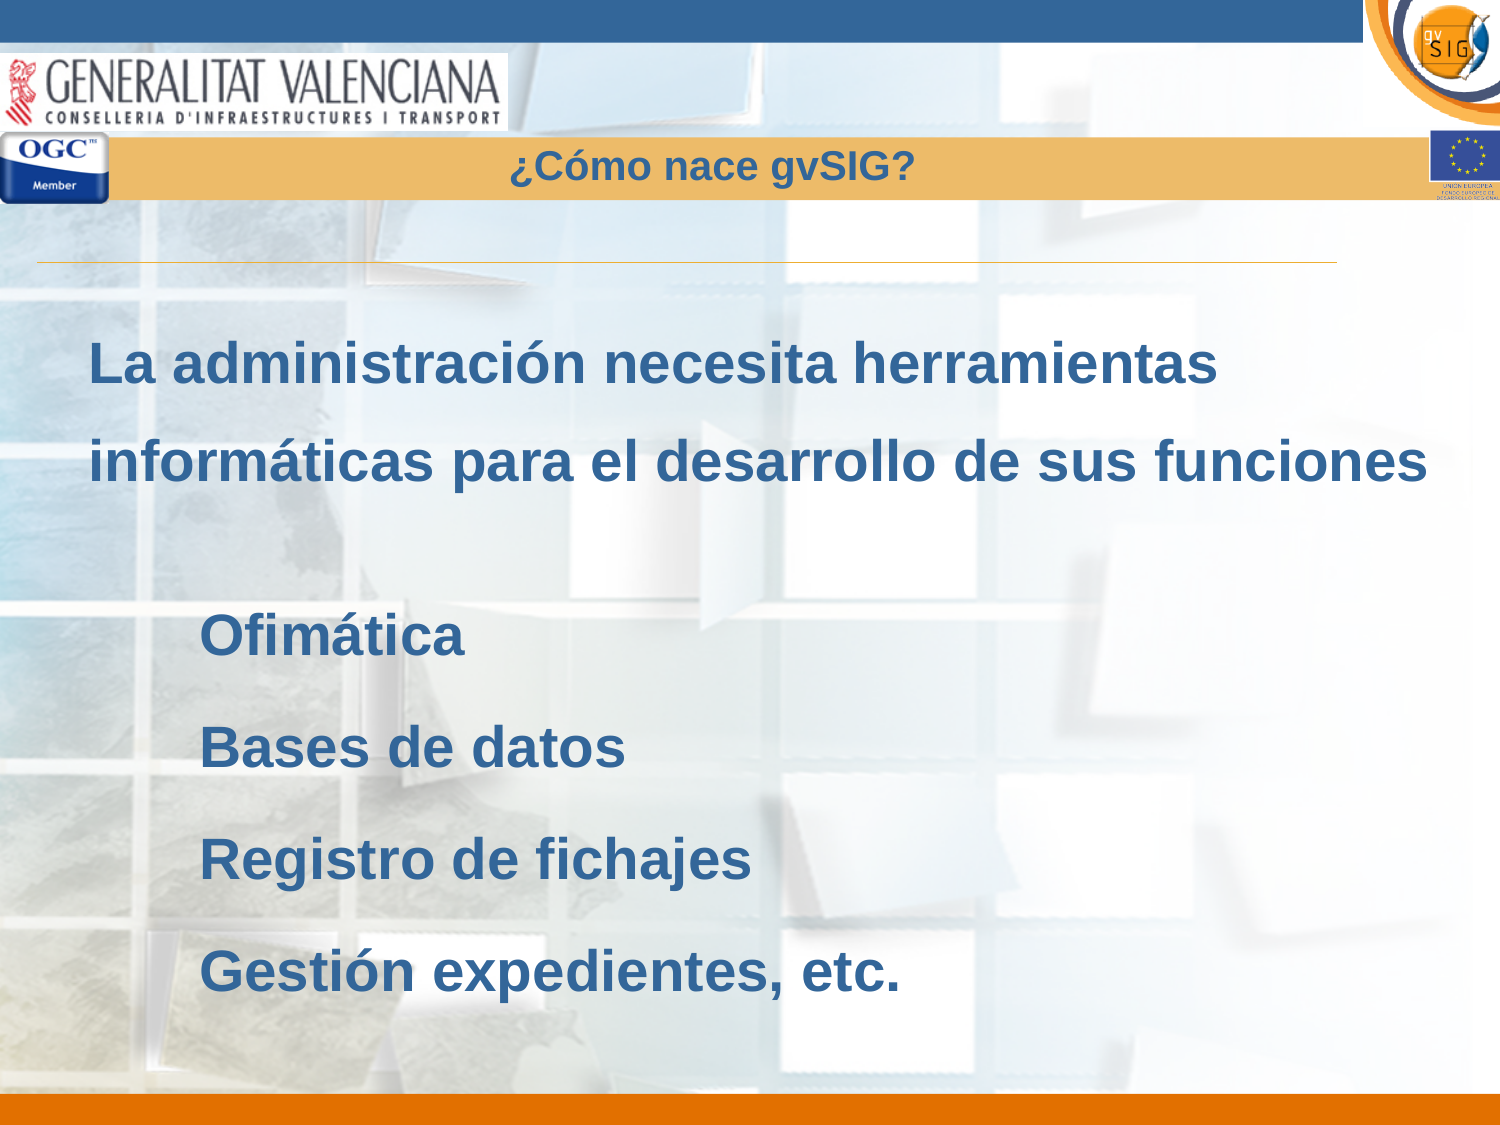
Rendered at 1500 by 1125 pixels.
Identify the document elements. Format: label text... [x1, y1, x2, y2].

picture [0, 53, 508, 131]
text_box ¿Cómo nace gvSIG? [0, 137, 1426, 205]
picture [0, 132, 109, 137]
list La administración necesita herramientas informáticas para el desarrollo de sus funciones Ofimática Bases de datos Registro de fichajes Gestión expedientes, etc. [88, 298, 1435, 1042]
picture [1429, 129, 1500, 200]
picture [1363, 0, 1500, 127]
